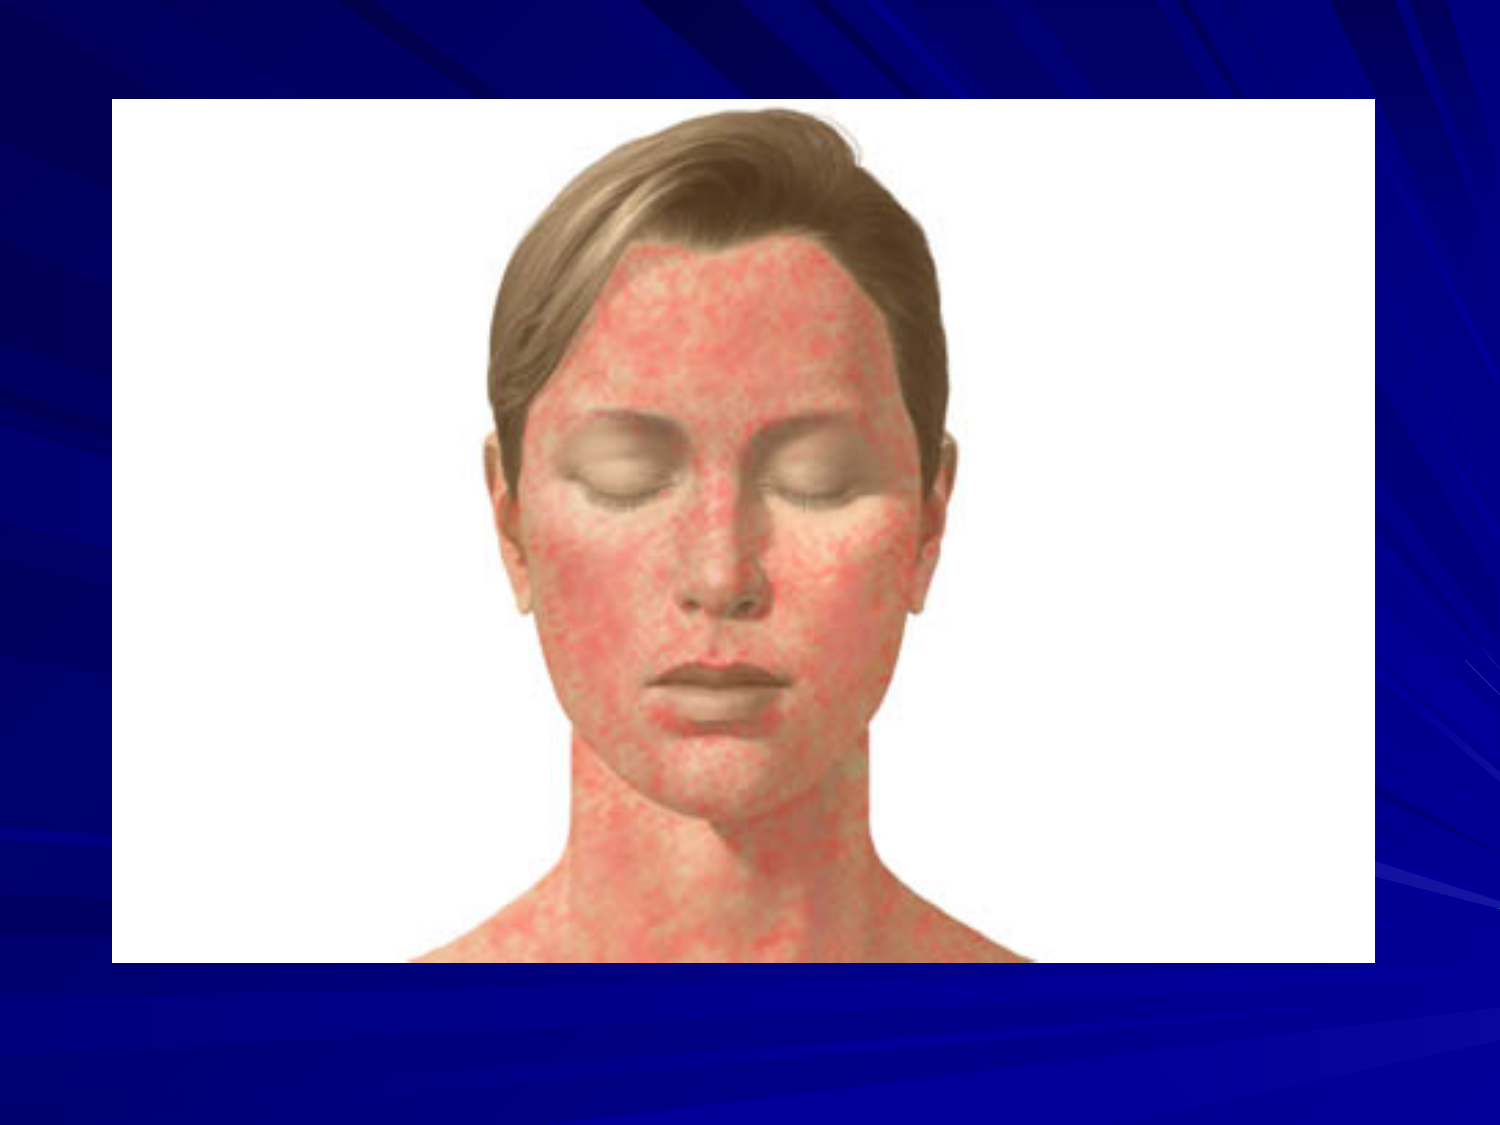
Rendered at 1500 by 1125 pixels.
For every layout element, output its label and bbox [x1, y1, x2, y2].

picture [112, 99, 1375, 963]
